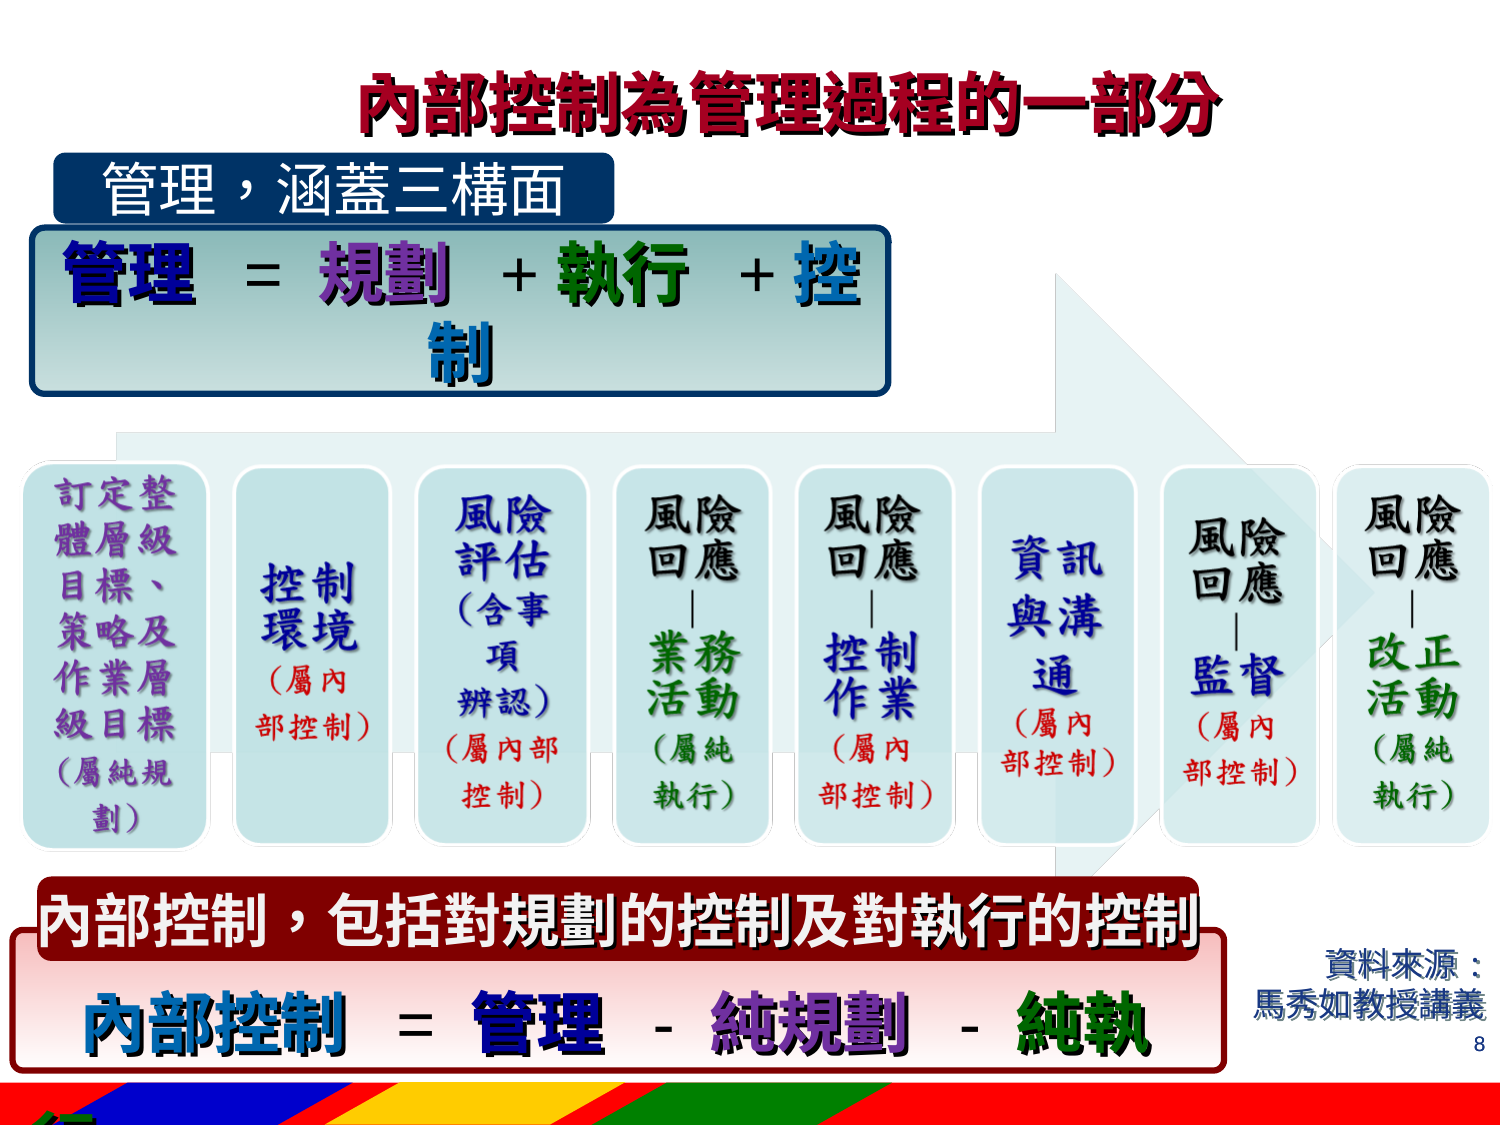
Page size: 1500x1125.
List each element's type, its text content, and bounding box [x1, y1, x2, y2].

text_box <編號> [1149, 1031, 1500, 1099]
picture [9, 273, 1500, 912]
text_box 管理，涵蓋三構面 [53, 152, 615, 224]
text_box 內部控制為管理過程的一部分 [117, 19, 1459, 149]
text_box 管理 = 規劃 +執行 +控制 [32, 227, 889, 394]
text_box 資料來源: 馬秀如教授講義 [1223, 935, 1500, 1031]
text_box 內部控制，包括對規劃的控制及對執行的控制 [37, 876, 1199, 961]
text_box 內部控制 = 管理 - 純規劃 - 純執行 [12, 929, 1225, 1071]
